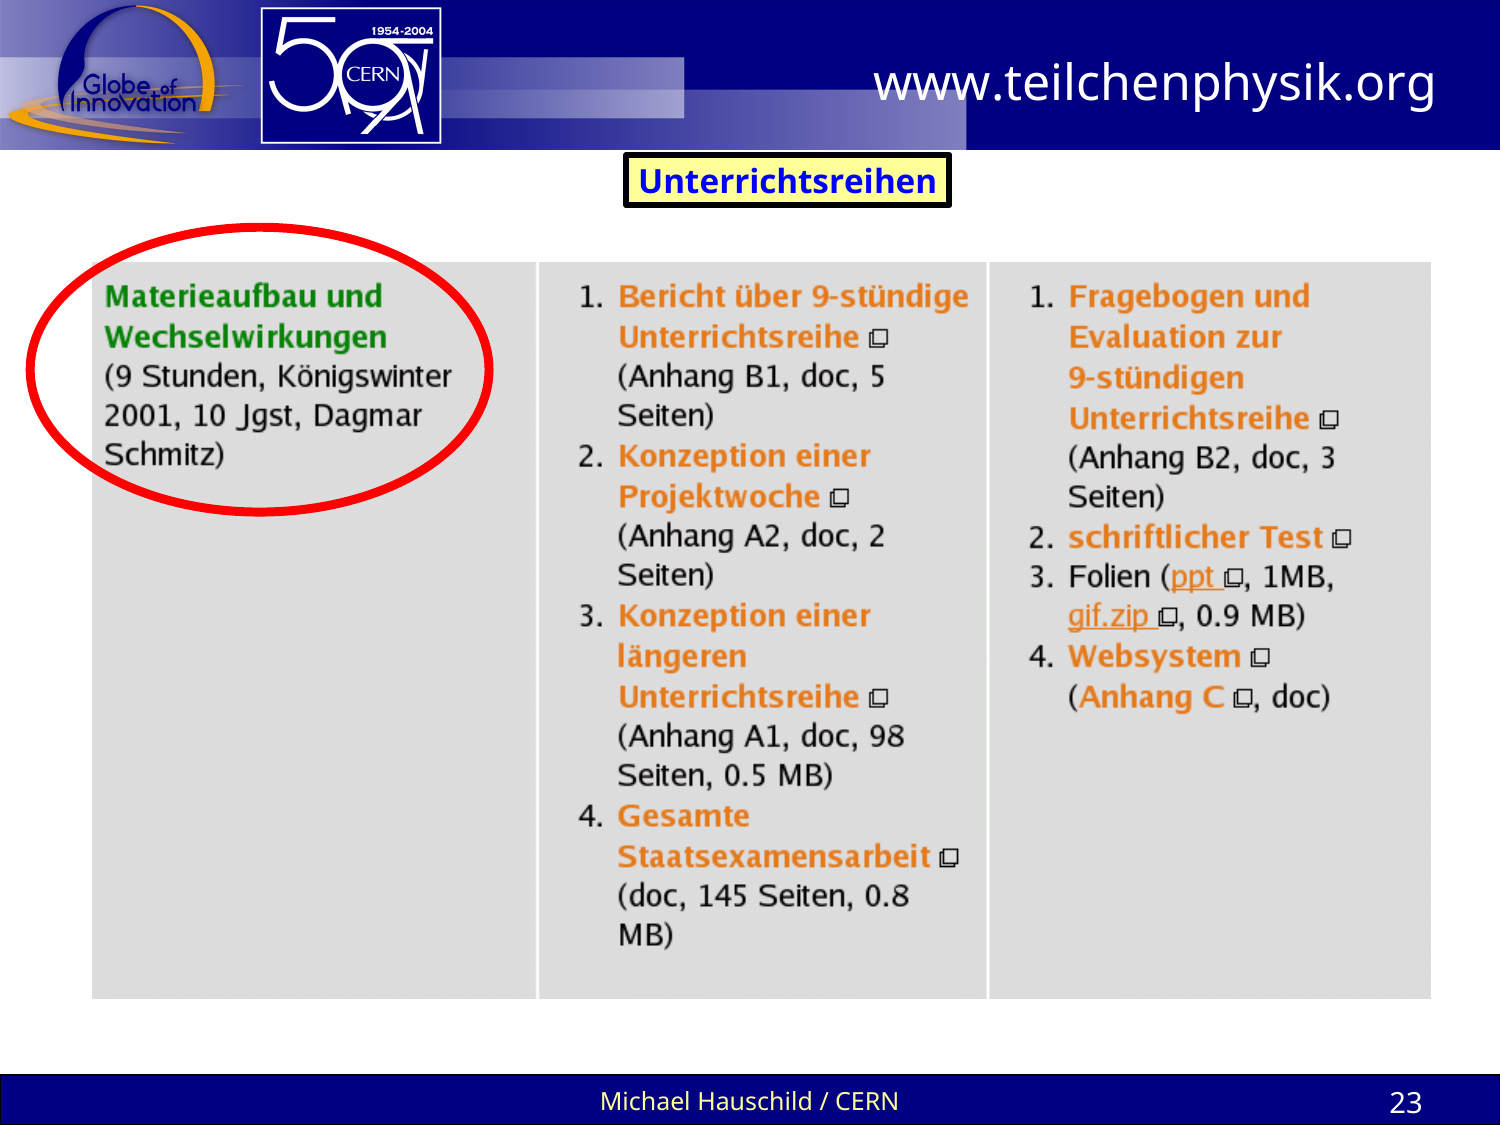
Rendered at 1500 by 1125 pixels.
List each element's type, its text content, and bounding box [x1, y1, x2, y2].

picture [92, 262, 484, 507]
title www.teilchenphysik.org [450, 37, 1438, 126]
text_box Unterrichtsreihen [626, 154, 928, 203]
picture [0, 0, 1500, 150]
picture [92, 262, 1431, 999]
